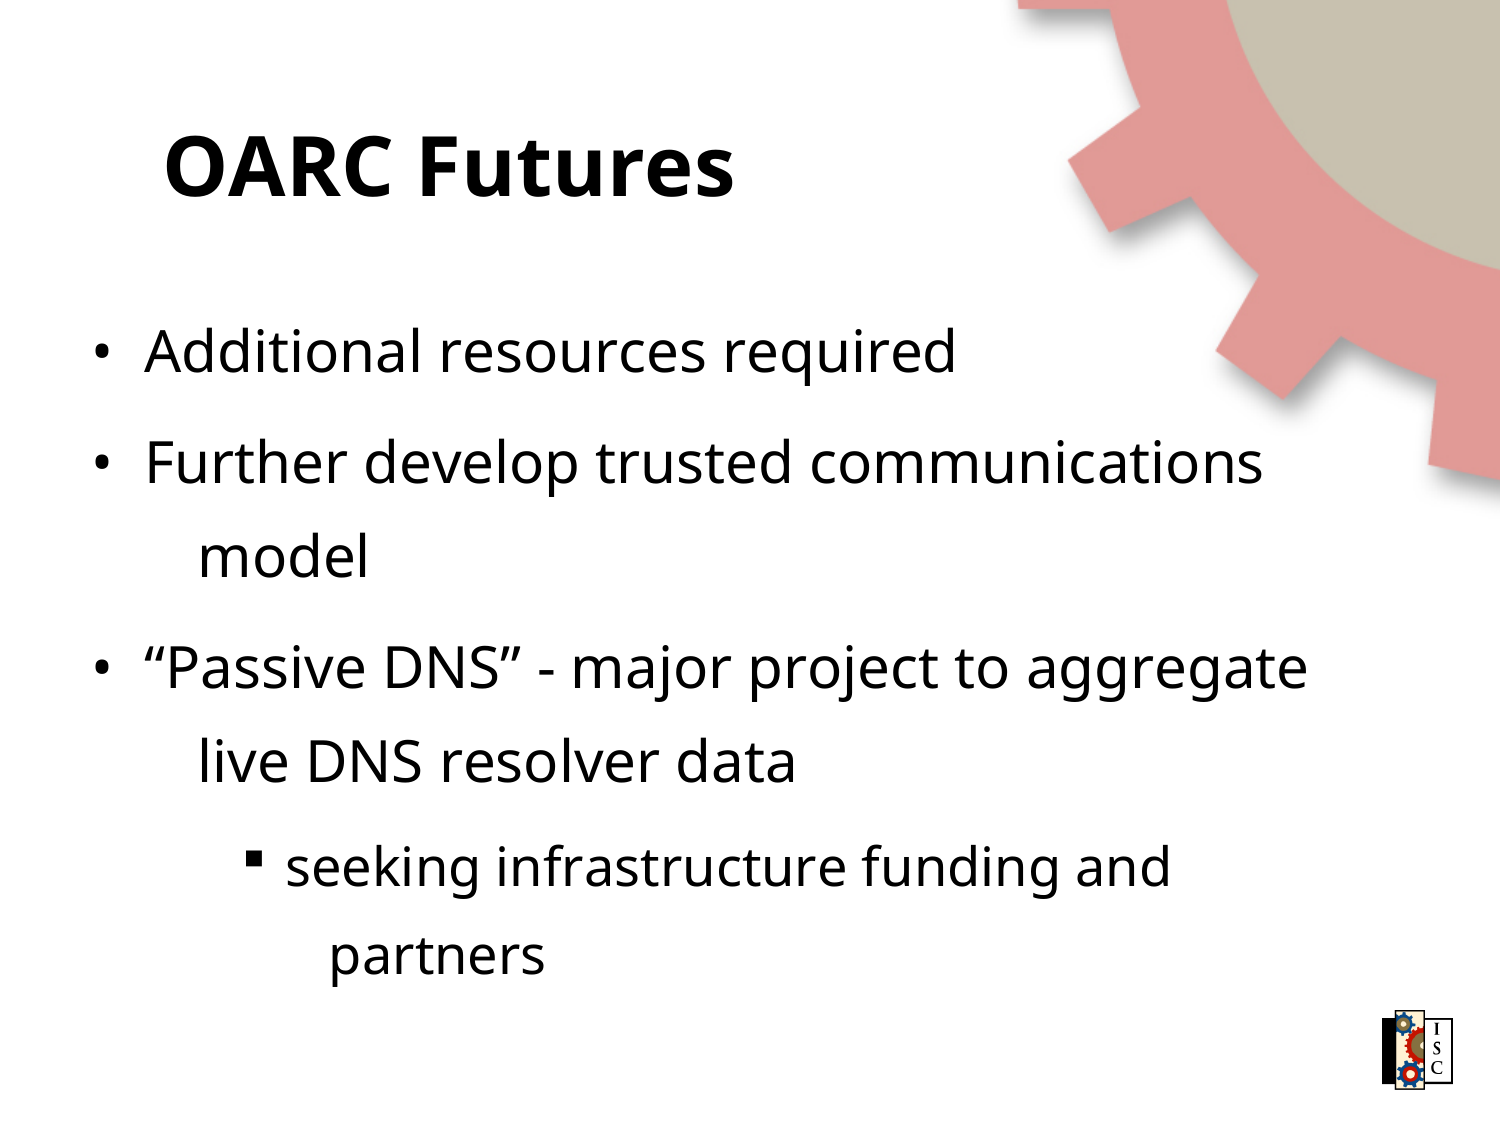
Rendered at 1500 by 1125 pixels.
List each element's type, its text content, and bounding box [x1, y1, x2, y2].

title OARC Futures [162, 26, 1472, 280]
list Additional resources required Further develop trusted communications model “Passive DNS” - major project to aggregate live DNS resolver data seeking infrastructure funding and partners [91, 295, 1406, 1000]
picture [0, 0, 1500, 1125]
